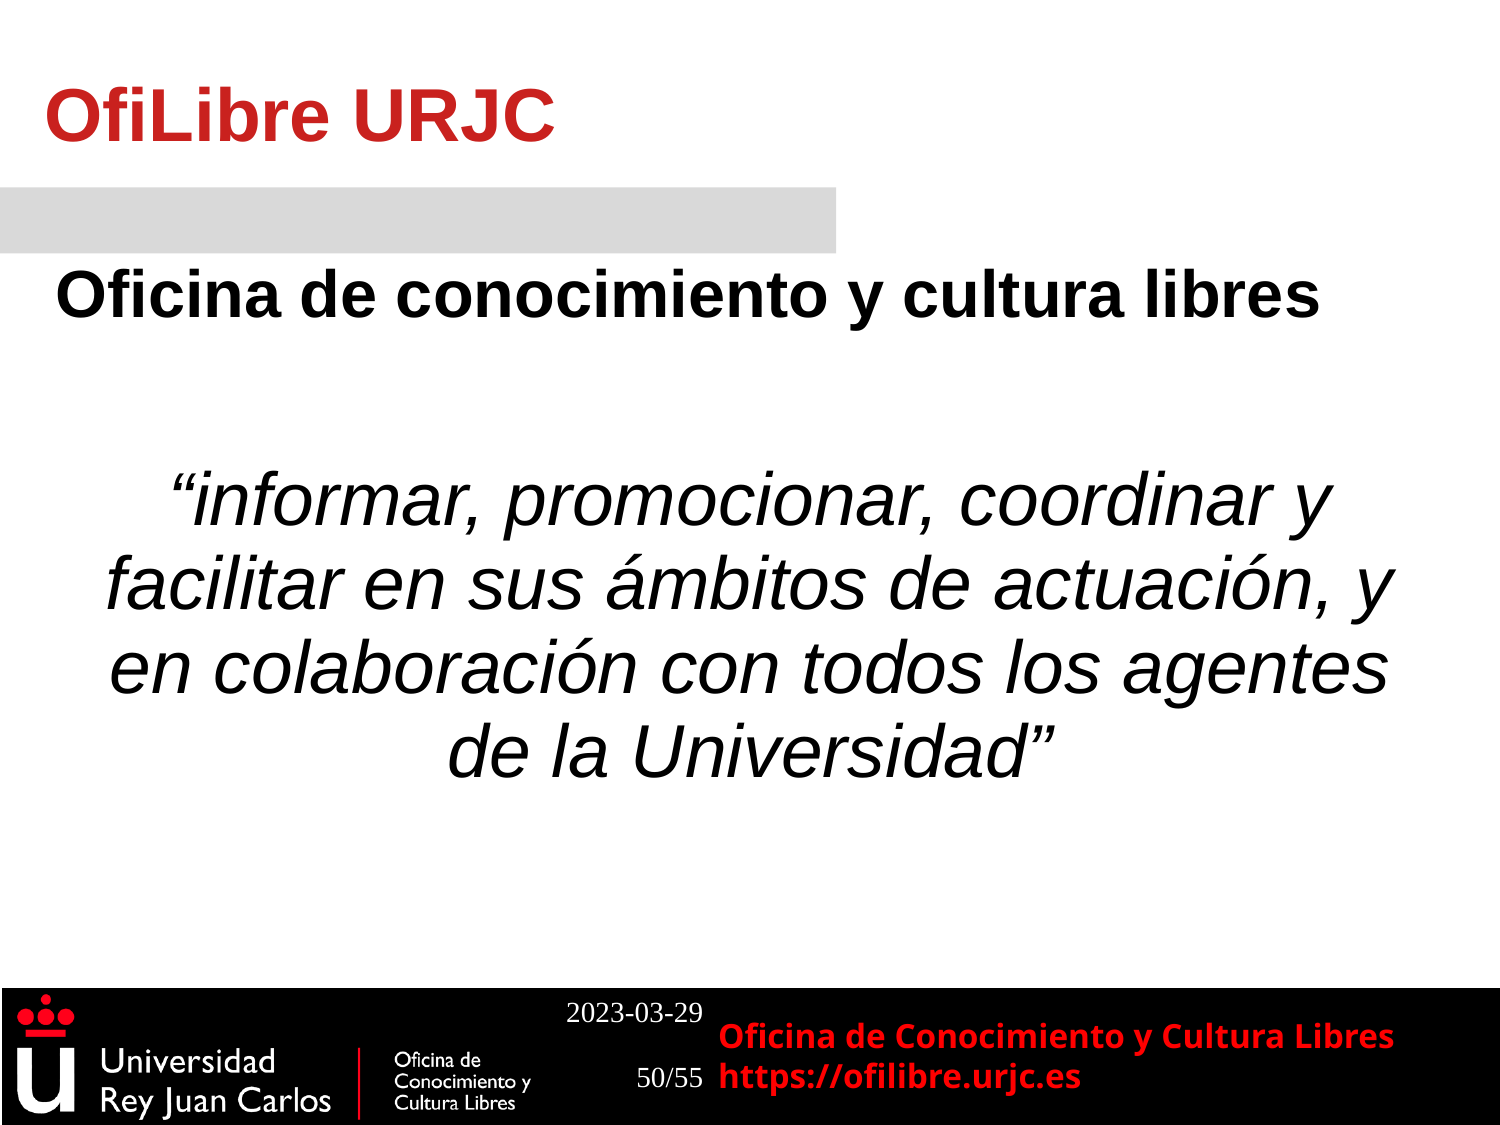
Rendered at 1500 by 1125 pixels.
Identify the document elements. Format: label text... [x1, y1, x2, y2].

text_box “informar, promocionar, coordinar y facilitar en sus ámbitos de actuación, y en colaboración con todos los agentes de la Universidad” [45, 450, 1456, 856]
text_box Oficina de conocimiento y cultura libres [40, 249, 1366, 346]
text_box OfiLibre URJC [30, 66, 1036, 249]
title [75, 7, 1425, 196]
picture [17, 994, 531, 1120]
